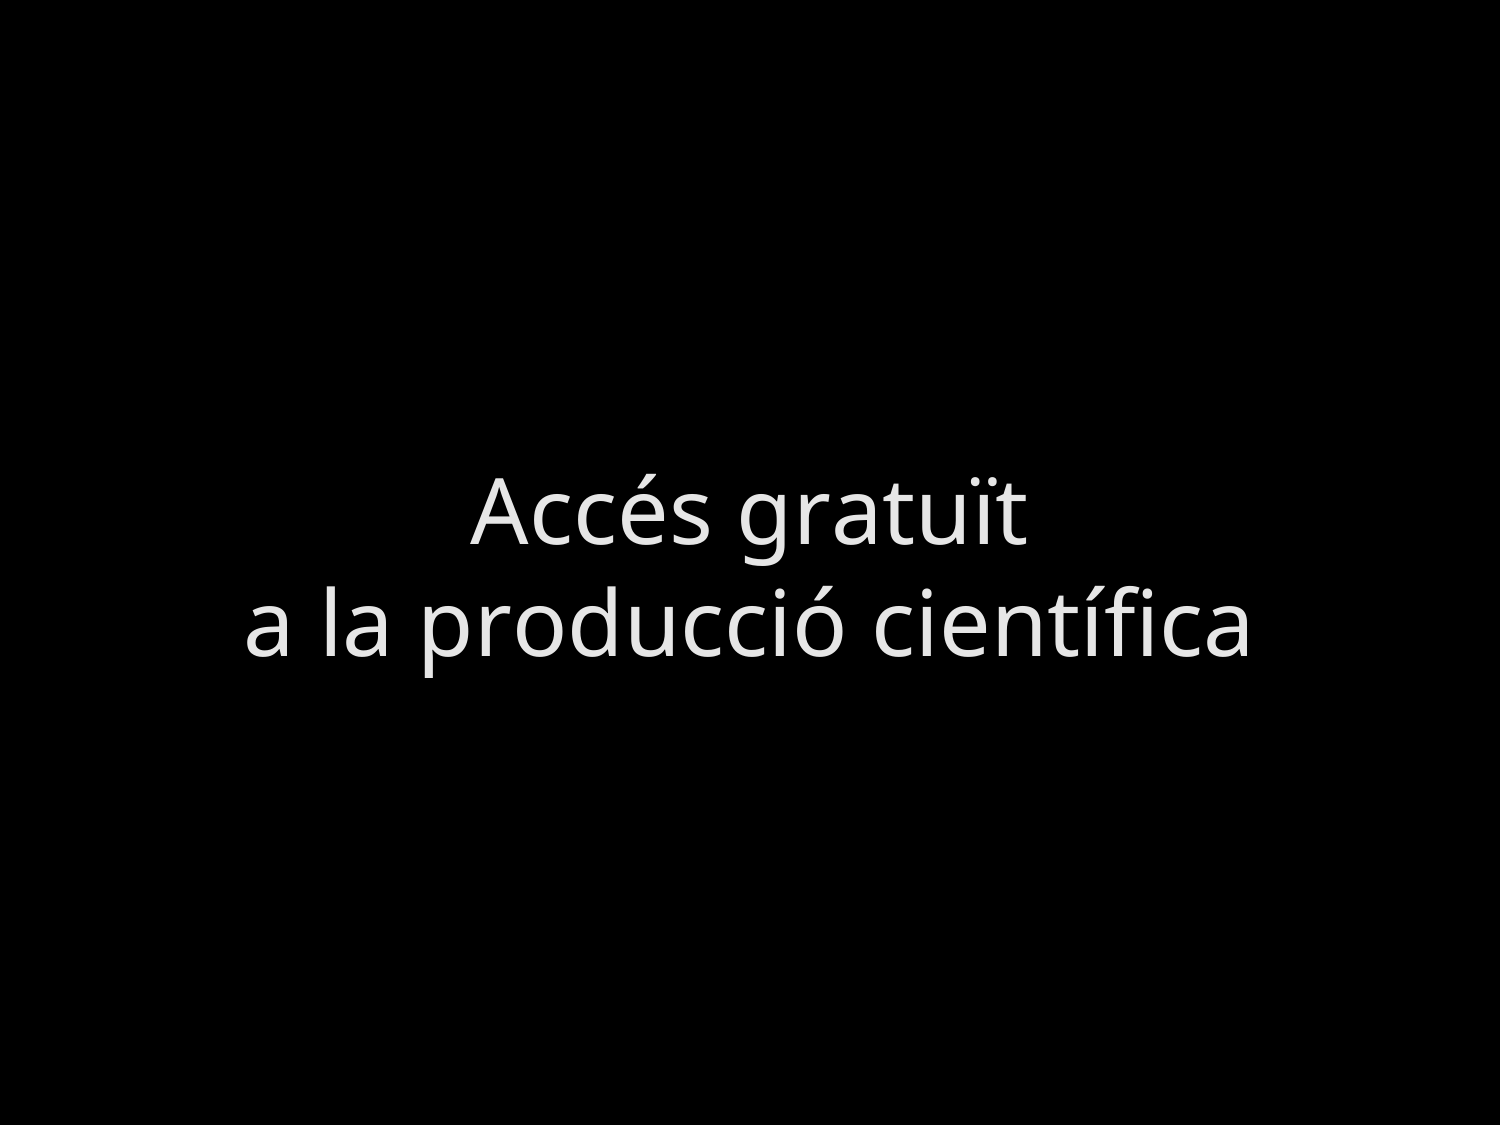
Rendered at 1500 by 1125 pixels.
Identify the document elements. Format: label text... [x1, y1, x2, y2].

subtitle Accés gratuït a la producció científica [109, 112, 1391, 1013]
